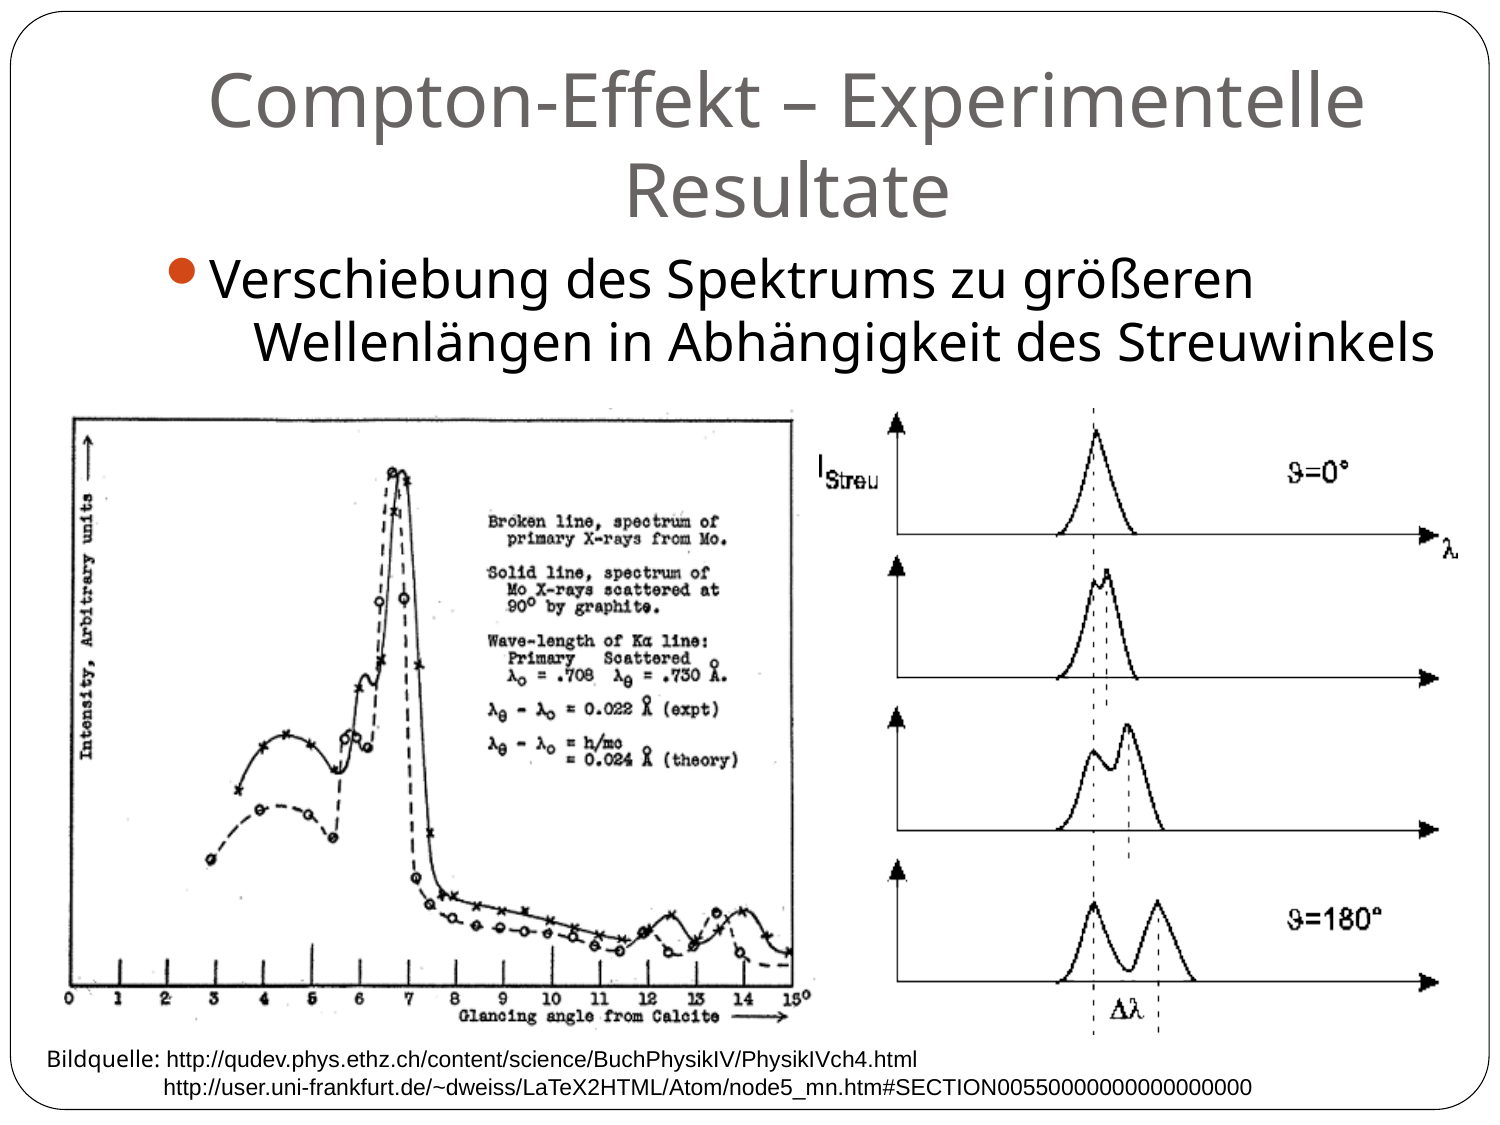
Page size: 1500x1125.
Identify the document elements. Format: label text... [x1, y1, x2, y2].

list Verschiebung des Spektrums zu größeren Wellenlängen in Abhängigkeit des Streuwinkels [150, 237, 1455, 408]
text_box Bildquelle: http://qudev.phys.ethz.ch/content/science/BuchPhysikIV/PhysikIVch4.html http://user.uni-frankfurt.de/~dweiss/LaTeX2HTML/Atom/node5_mn.htm#SECTION00550000000000000000 [31, 1037, 1305, 1125]
picture [64, 408, 1458, 1036]
title Compton-Effekt – Experimentelle Resultate [150, 45, 1426, 232]
